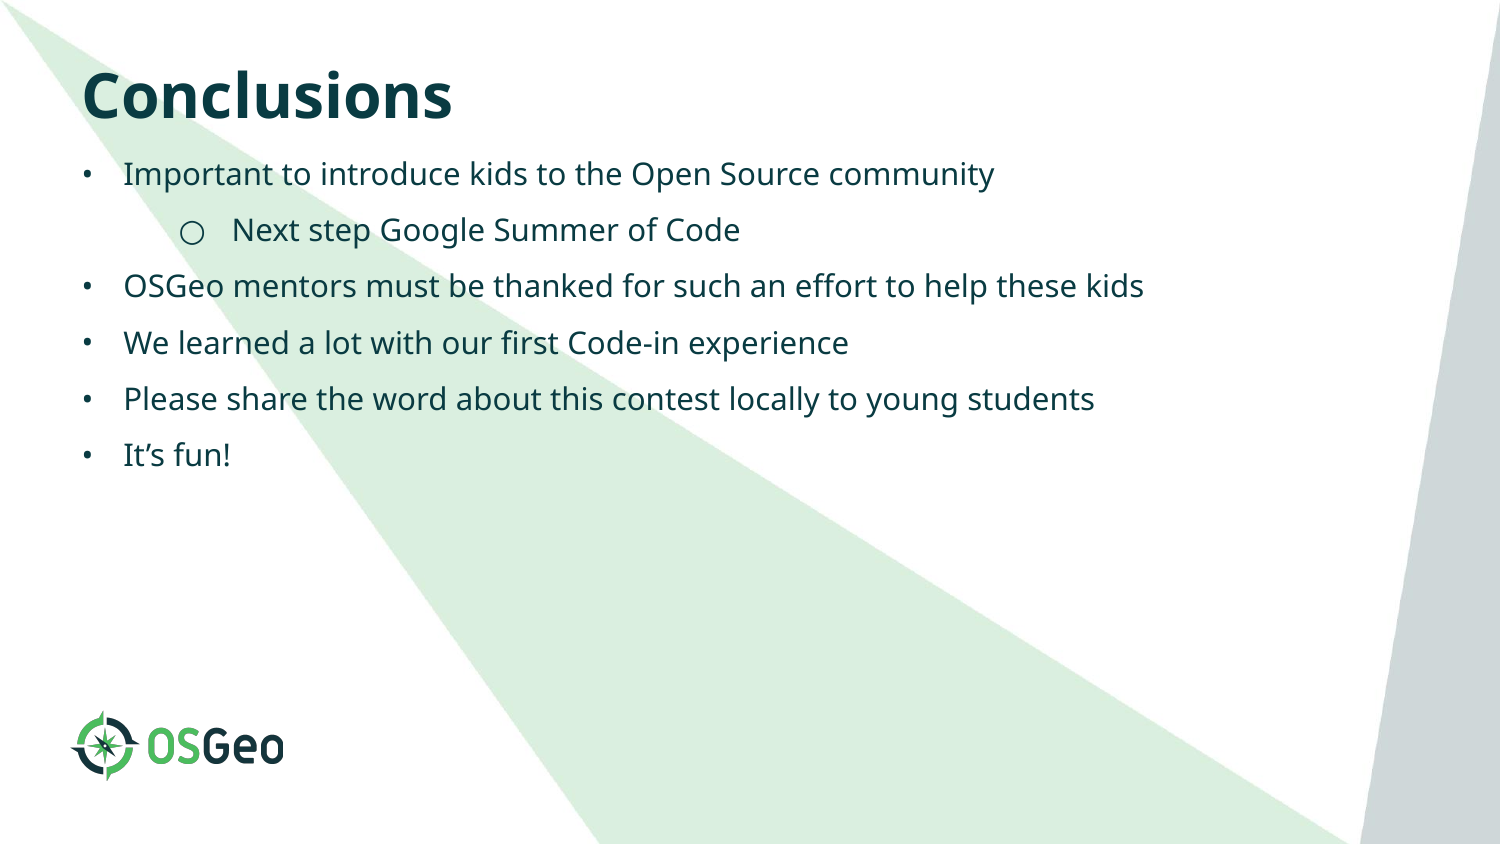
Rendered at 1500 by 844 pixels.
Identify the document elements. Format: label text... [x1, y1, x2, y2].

title Conclusions [70, 13, 1196, 130]
picture [0, 0, 1500, 844]
text_box Important to introduce kids to the Open Source community Next step Google Summer of Code OSGeo mentors must be thanked for such an effort to help these kids We learned a lot with our first Code-in experience Please share the word about this contest locally to young students It’s fun! [70, 130, 1405, 698]
